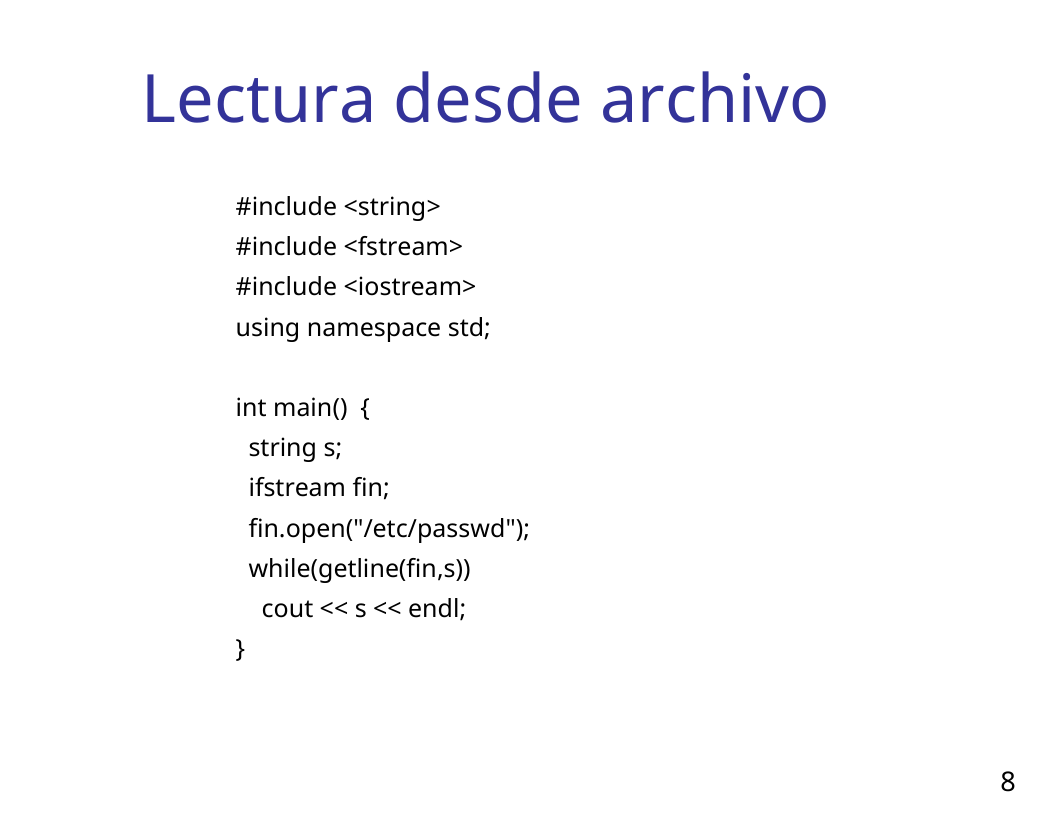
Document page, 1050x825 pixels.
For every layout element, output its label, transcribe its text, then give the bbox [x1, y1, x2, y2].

list #include <string> #include <fstream> #include <iostream> using namespace std; int main() { string s; ifstream fin; fin.open("/etc/passwd"); while(getline(fin,s)) cout << s << endl; } [224, 183, 1024, 744]
title Lectura desde archivo [131, 27, 1026, 148]
